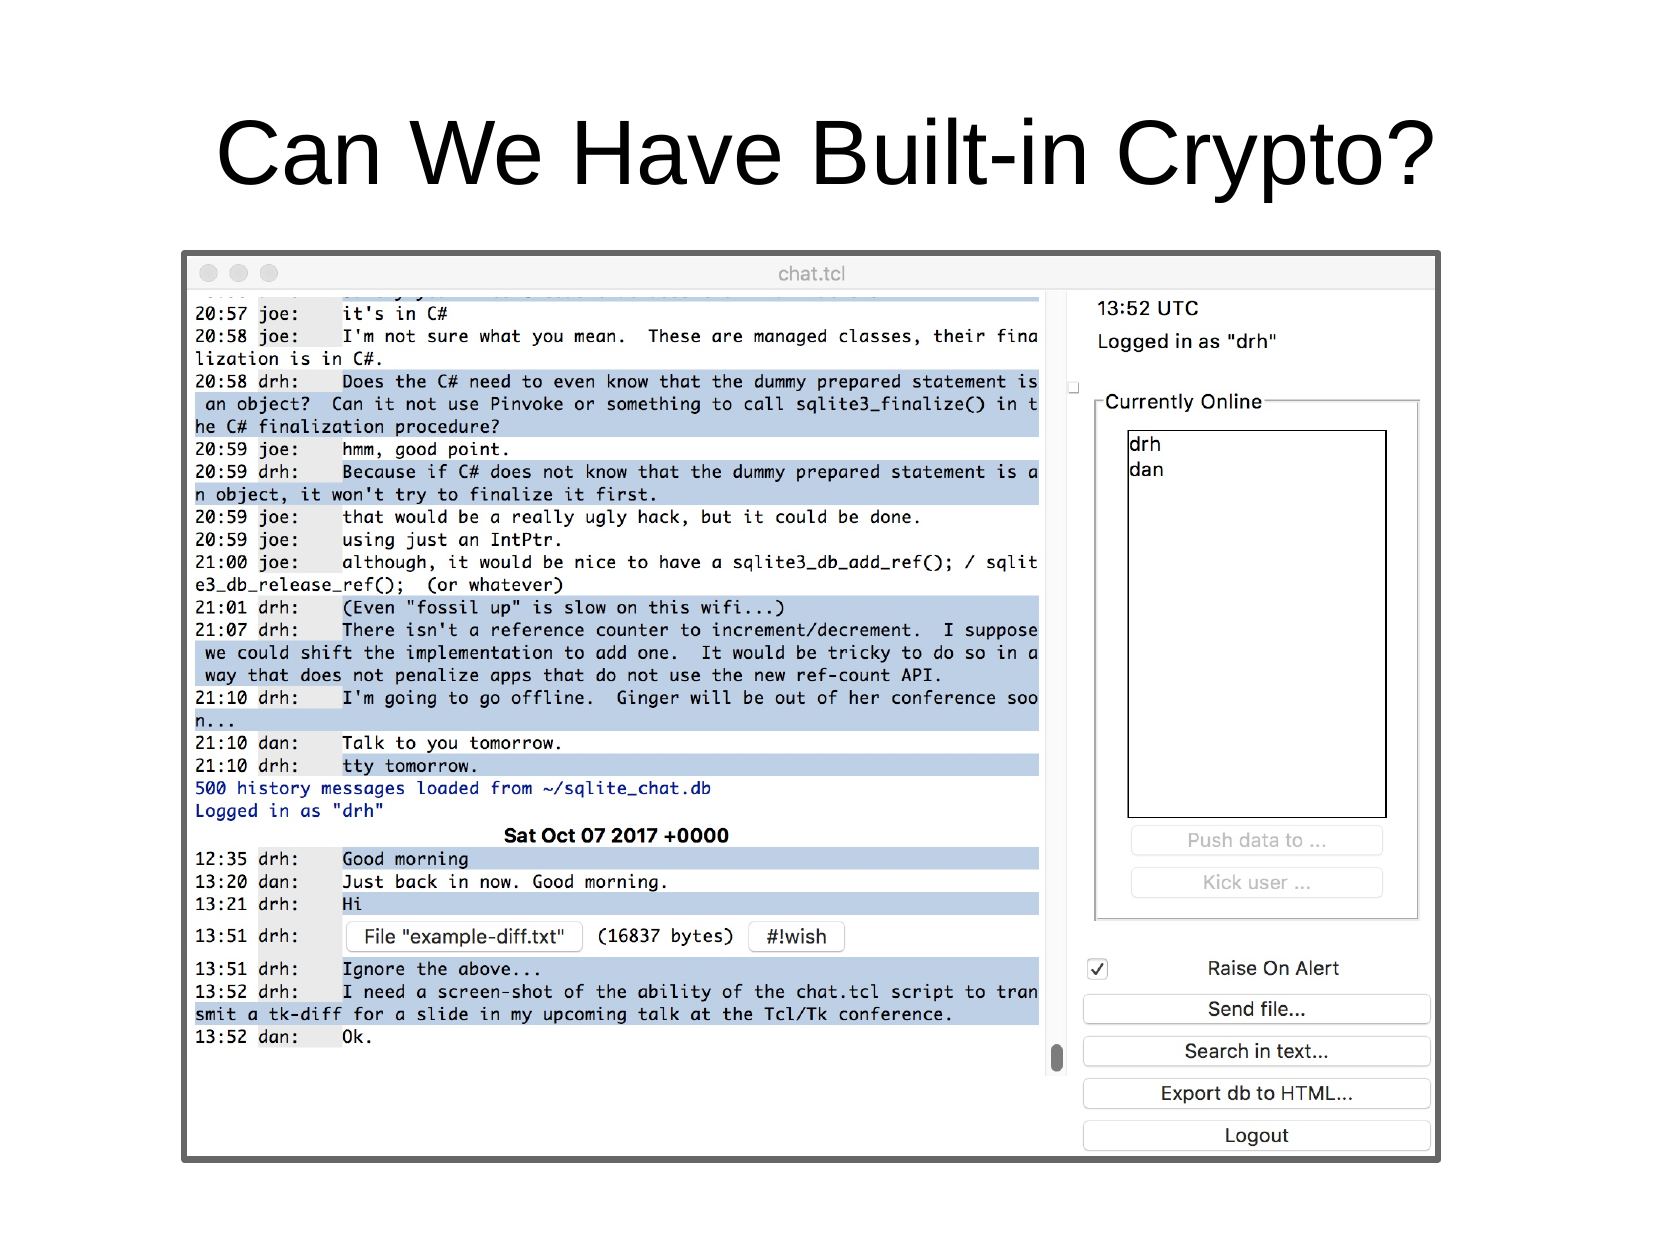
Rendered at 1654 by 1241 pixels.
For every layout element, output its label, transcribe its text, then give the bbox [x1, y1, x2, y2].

title Can We Have Built-in Crypto? [82, 49, 1571, 257]
picture [187, 256, 1436, 1157]
